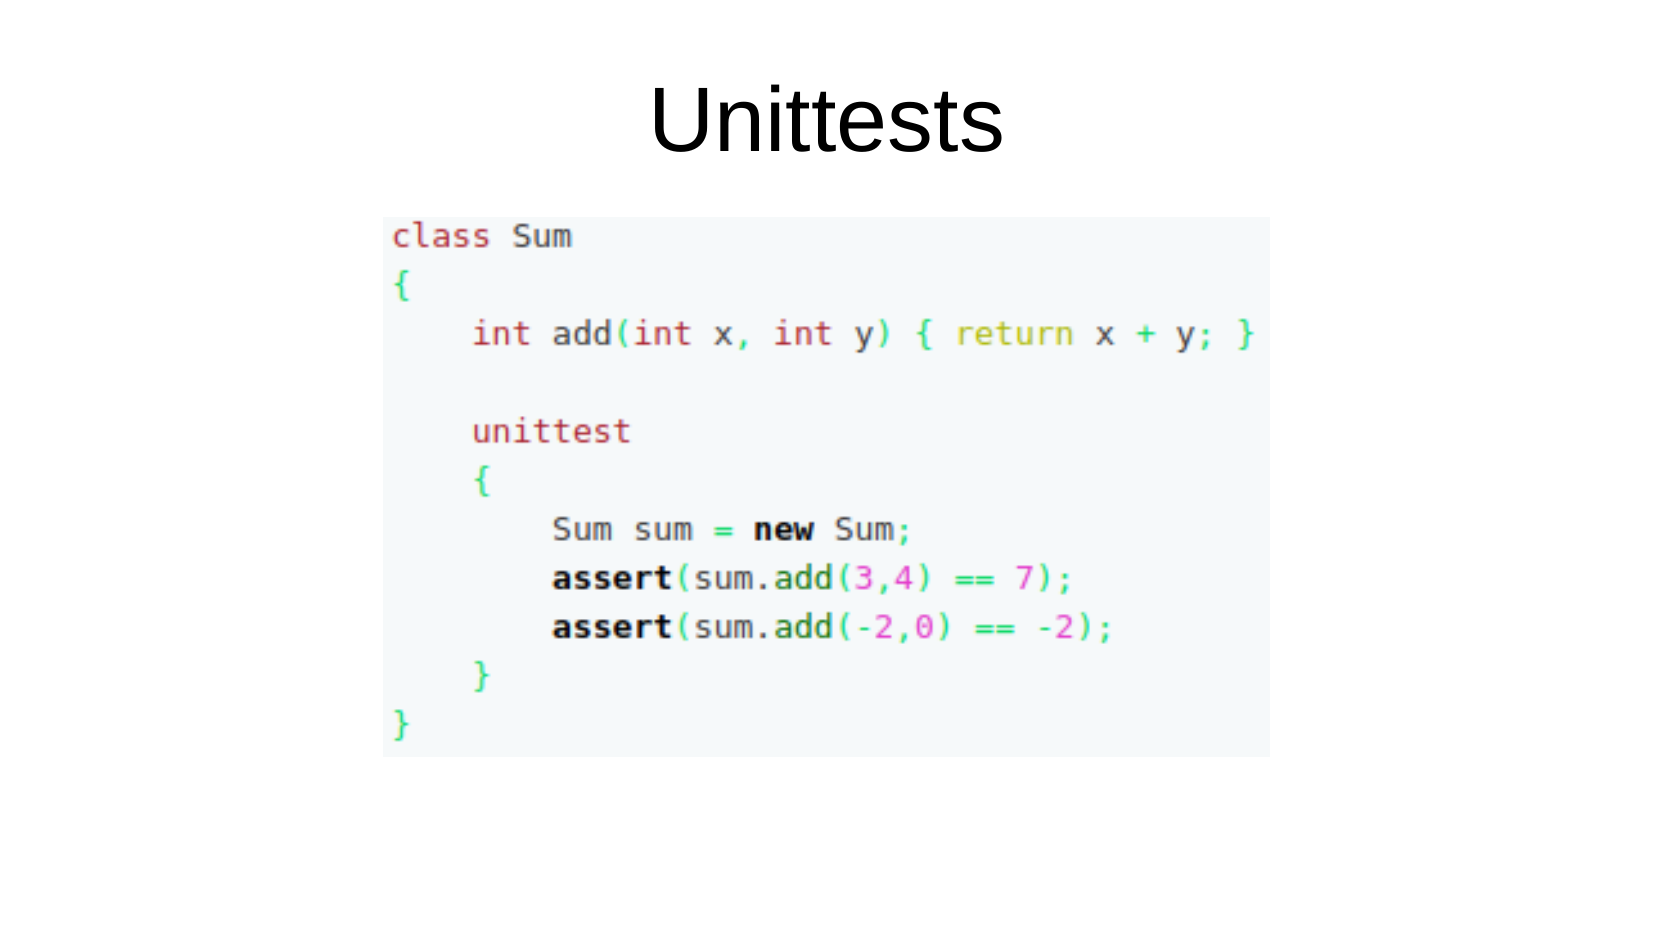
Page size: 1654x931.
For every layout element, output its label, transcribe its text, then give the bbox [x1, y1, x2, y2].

picture [383, 217, 1270, 757]
title Unittests [82, 37, 1571, 193]
